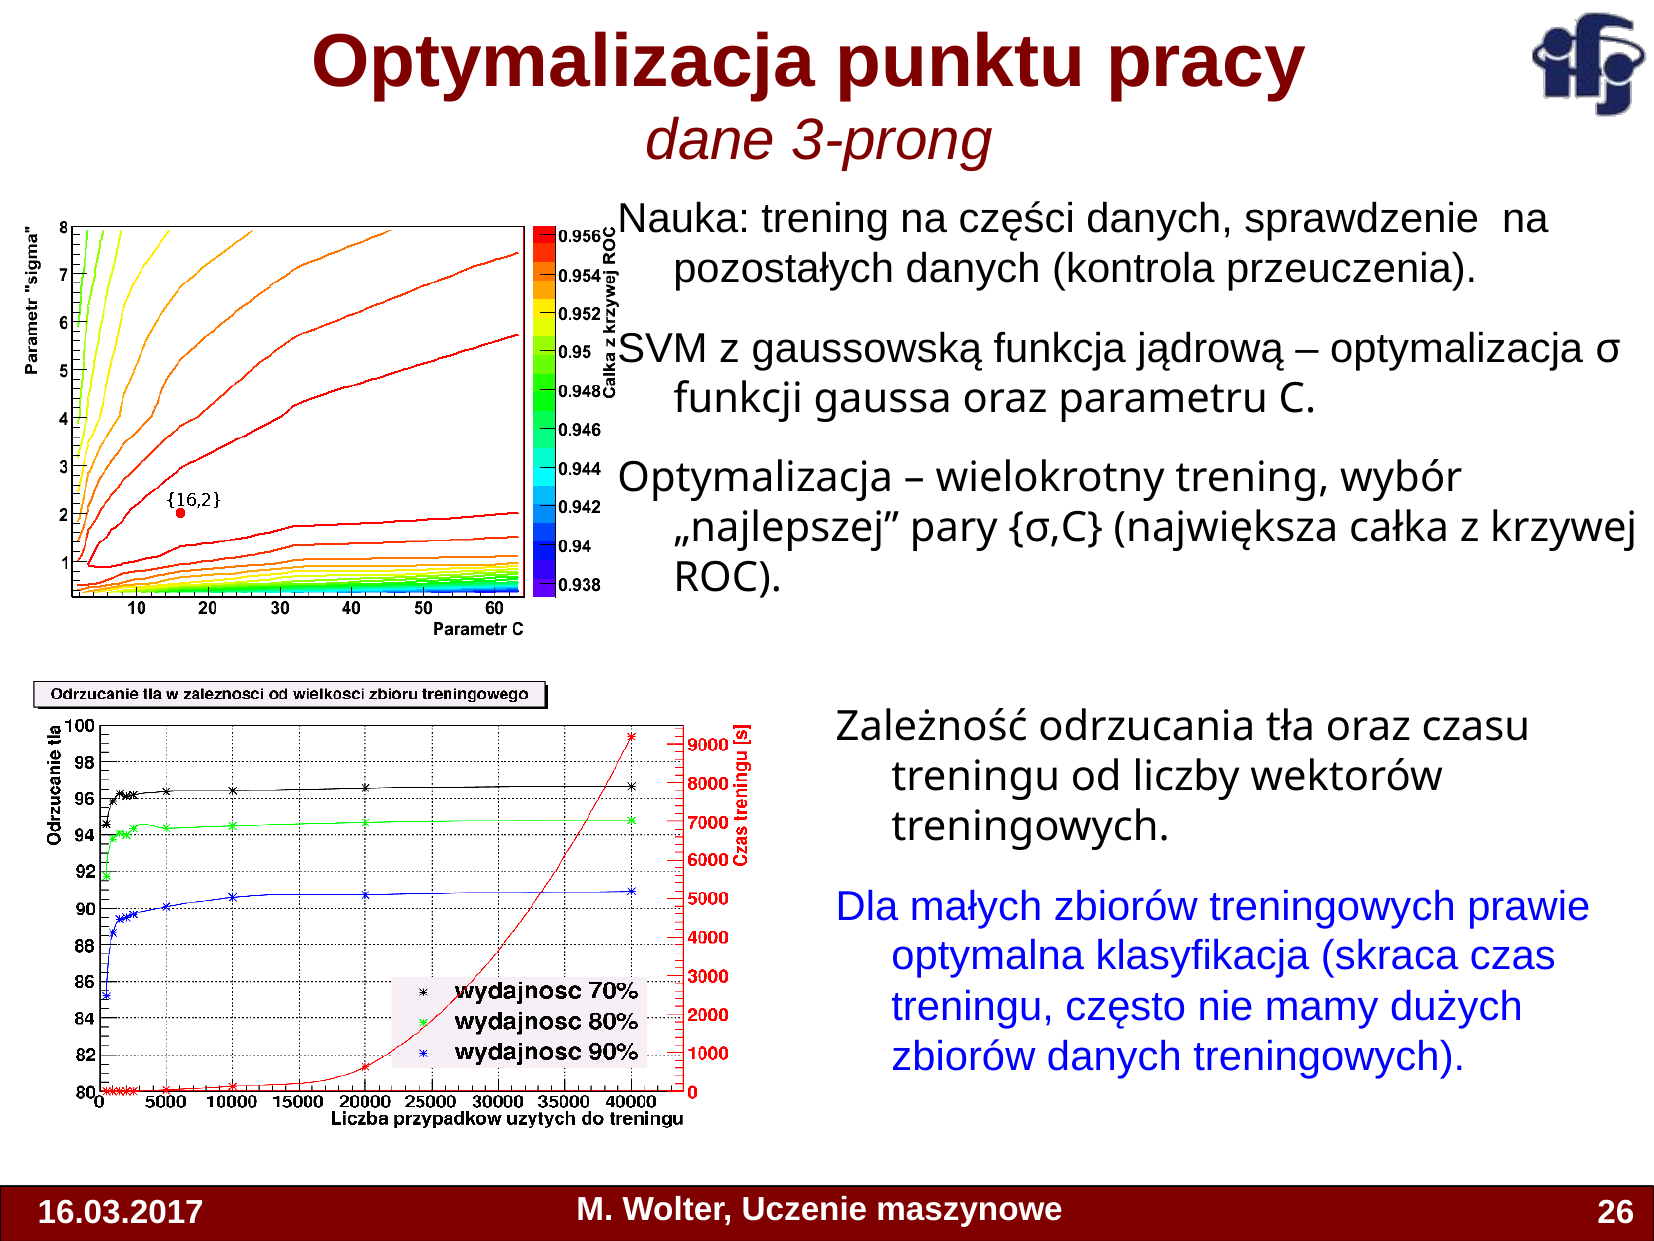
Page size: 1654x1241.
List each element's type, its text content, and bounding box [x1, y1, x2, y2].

list Zależność odrzucania tła oraz czasu treningu od liczby wektorów treningowych. Dla małych zbiorów treningowych prawie optymalna klasyfikacja (skraca czas treningu, często nie mamy dużych zbiorów danych treningowych). [835, 864, 1593, 1141]
picture [11, 179, 625, 644]
list Nauka: trening na części danych, sprawdzenie na pozostałych danych (kontrola przeuczenia). SVM z gaussowską funkcja jądrową – optymalizacja σ funkcji gaussa oraz parametru C. Optymalizacja – wielokrotny trening, wybór „najlepszej” pary {σ,C} (największa całka z krzywej ROC). [617, 191, 1654, 864]
title Optymalizacja punktu pracy dane 3-prong [48, 9, 1592, 175]
picture [26, 678, 757, 1138]
picture [1525, 0, 1654, 129]
